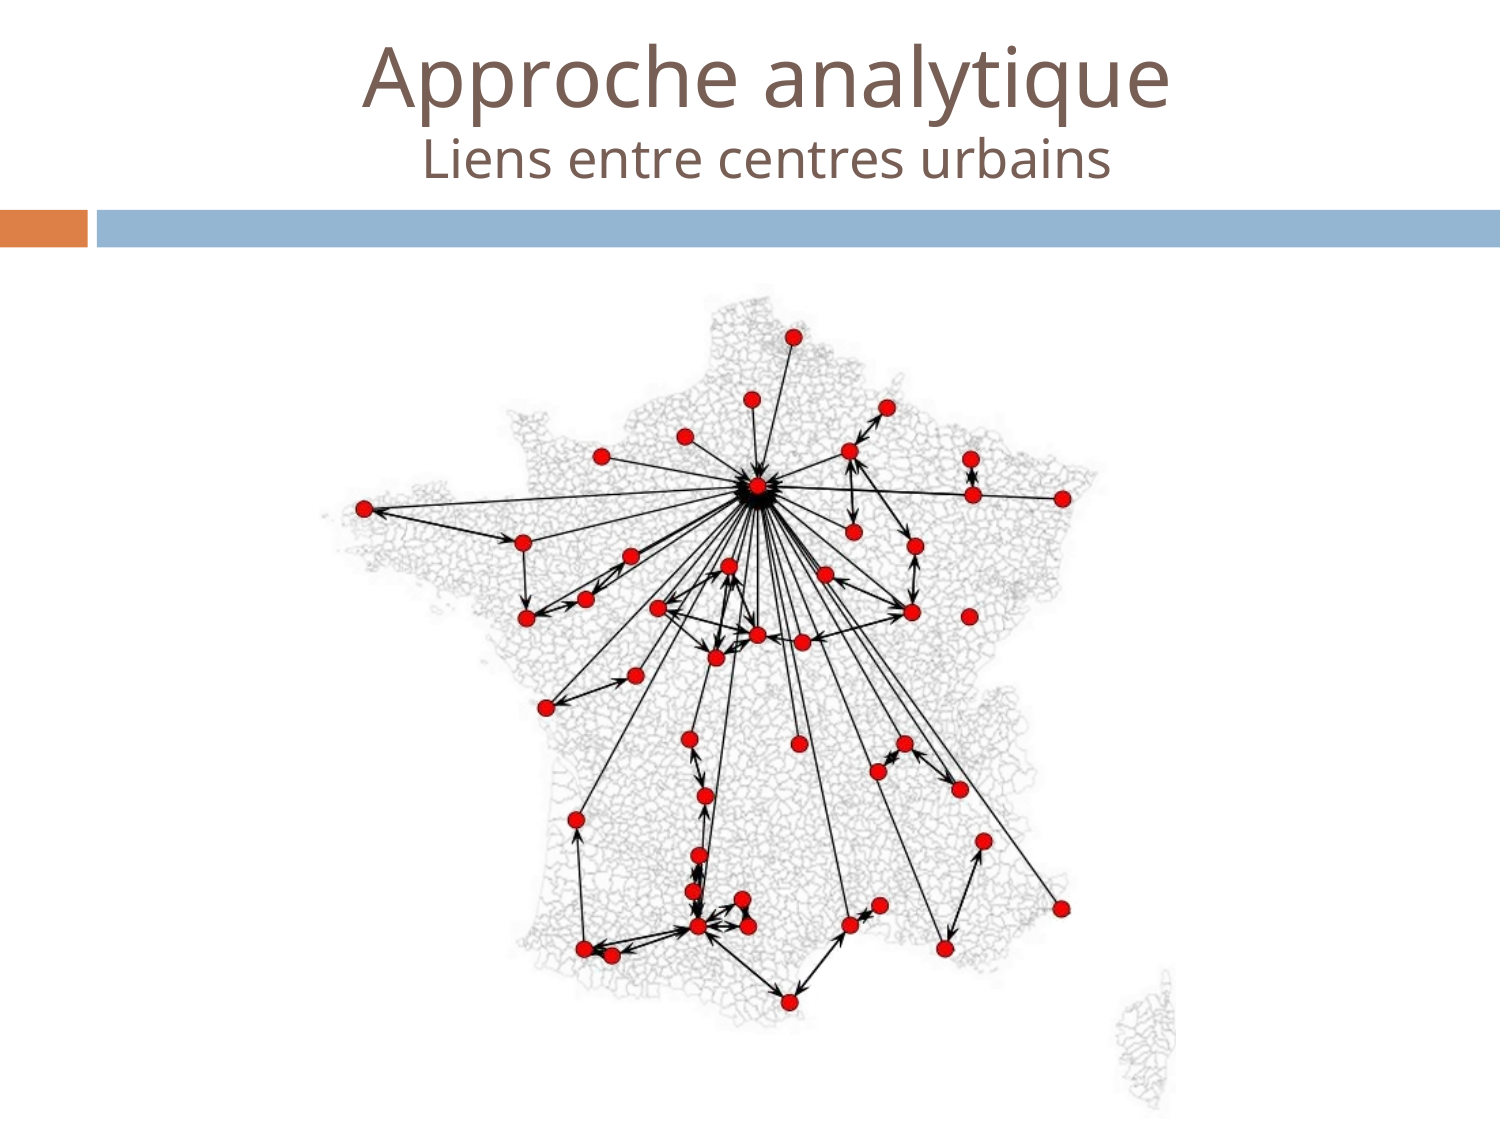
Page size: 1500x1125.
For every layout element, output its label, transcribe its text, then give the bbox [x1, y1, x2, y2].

picture [319, 283, 1176, 1119]
text_box Approche analytique Liens entre centres urbains [0, 13, 1500, 201]
